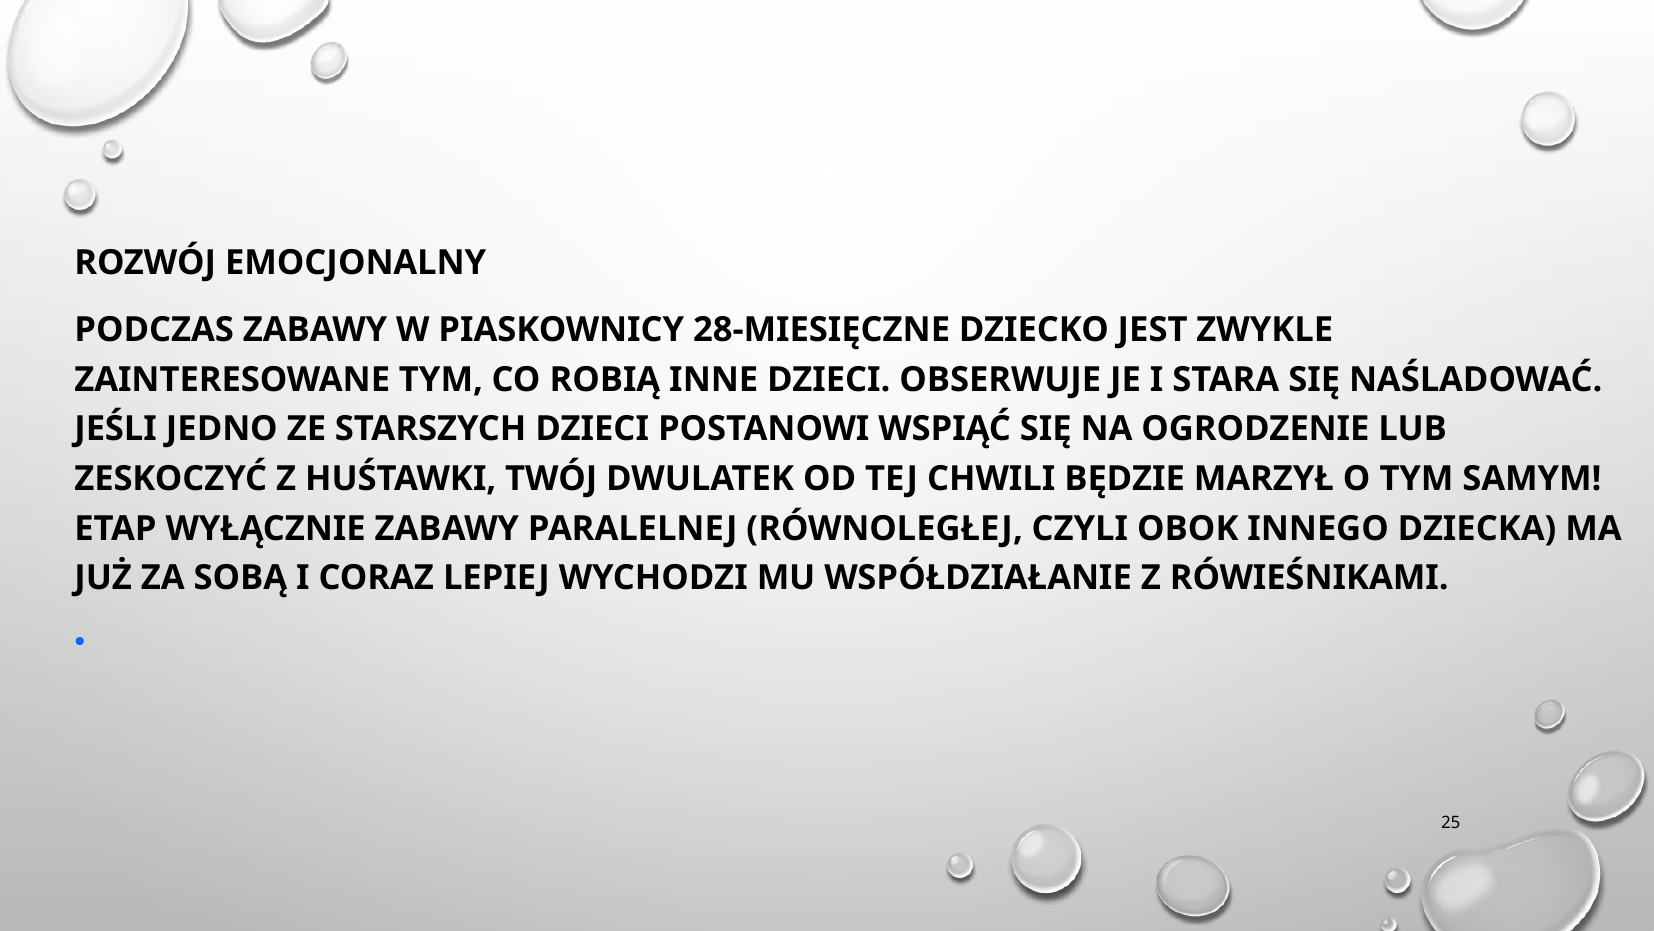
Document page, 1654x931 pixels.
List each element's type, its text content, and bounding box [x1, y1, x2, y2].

text_box [1426, 798, 1530, 848]
list Rozwój emocjonalny Podczas zabawy w piaskownicy 28-miesięczne dziecko jest zwykle zainteresowane tym, co robią inne dzieci. Obserwuje je i stara się naśladować. Jeśli jedno ze starszych dzieci postanowi wspiąć się na ogrodzenie lub zeskoczyć z huśtawki, twój dwulatek od tej chwili będzie marzył o tym samym! Etap wyłącznie zabawy paralelnej (równoległej, czyli obok innego dziecka) ma już za sobą i coraz lepiej wychodzi mu współdziałanie z rówieśnikami. [59, 224, 1654, 764]
